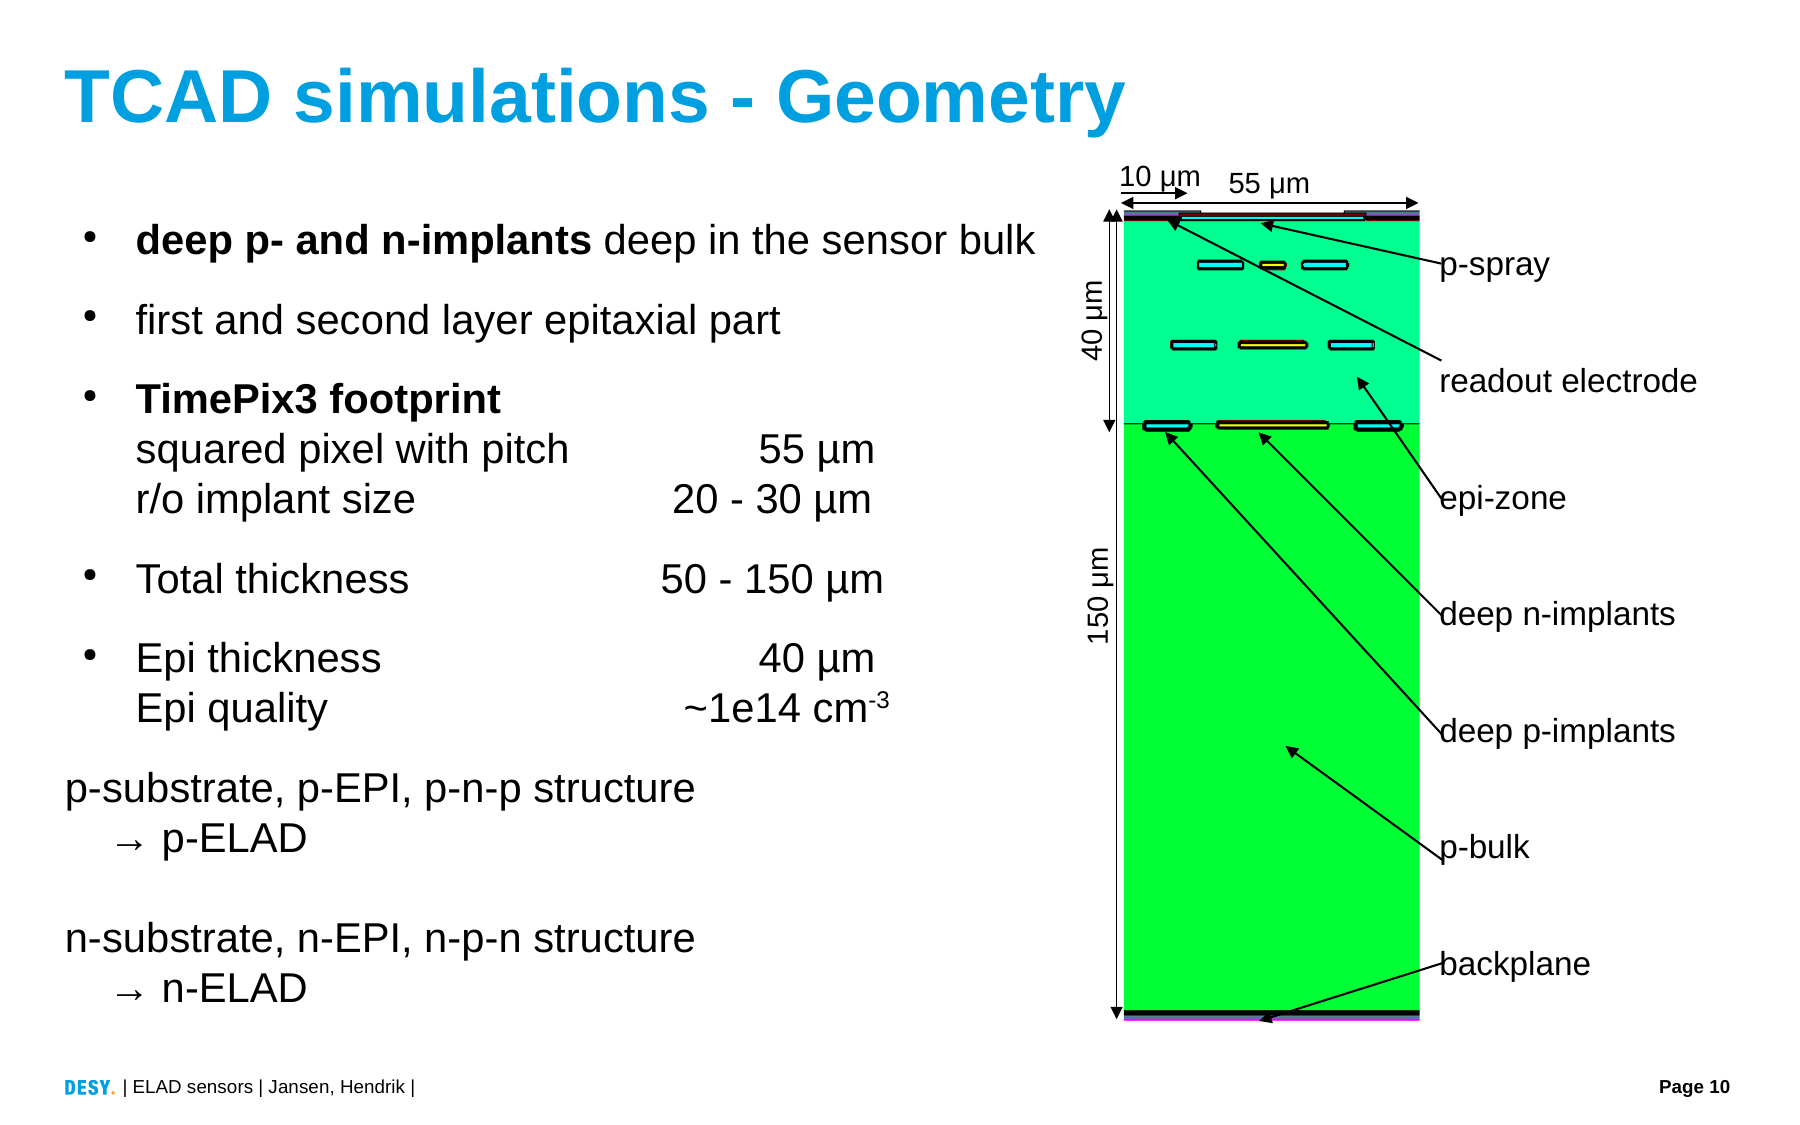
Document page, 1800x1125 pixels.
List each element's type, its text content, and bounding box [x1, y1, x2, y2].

title TCAD simulations - Geometry [64, 57, 1436, 132]
table_cell deep p-implants [1440, 673, 1747, 788]
table_cell backplane [1440, 907, 1747, 1022]
table_cell epi-zone [1440, 440, 1747, 555]
table_cell p-bulk [1440, 790, 1747, 905]
text_box 55 μm [1221, 157, 1319, 208]
text_box 10 μm [1111, 149, 1209, 200]
table_cell deep n-implants [1440, 557, 1747, 672]
picture [1272, 972, 1420, 1022]
table_header p-spray [1440, 207, 1747, 322]
picture [1123, 209, 1420, 1022]
list deep p- and n-implants deep in the sensor bulk first and second layer epitaxial part TimePix3 footprint squared pixel with pitch 55 µm r/o implant size 20 - 30 µm Total thickness 50 - 150 µm Epi thickness 40 µm Epi quality ~1e14 cm-3 p-substrate, p-EPI, p-n-p structure → p-ELAD n-substrate, n-EPI, n-p-n structure → n-ELAD [64, 213, 1463, 1035]
text_box 40 μm [1065, 272, 1116, 370]
table_cell readout electrode [1440, 324, 1747, 438]
text_box 150 μm [1071, 539, 1122, 653]
table_cell p-bulk [1444, 842, 1453, 856]
